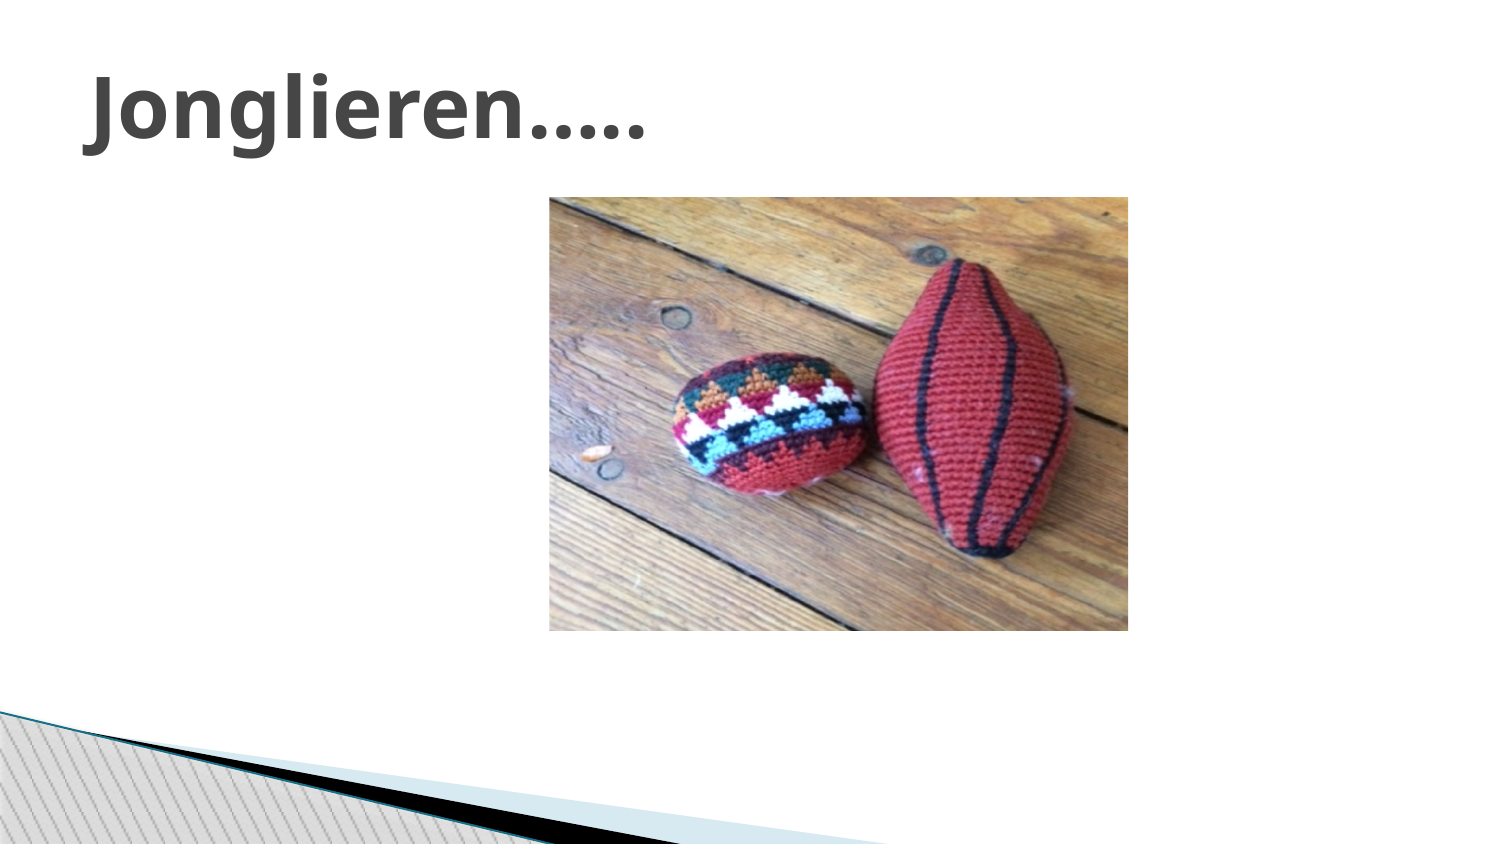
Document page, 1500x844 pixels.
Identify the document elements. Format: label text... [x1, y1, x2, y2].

text_box Jonglieren….. [75, 33, 1425, 175]
picture [549, 197, 1129, 631]
